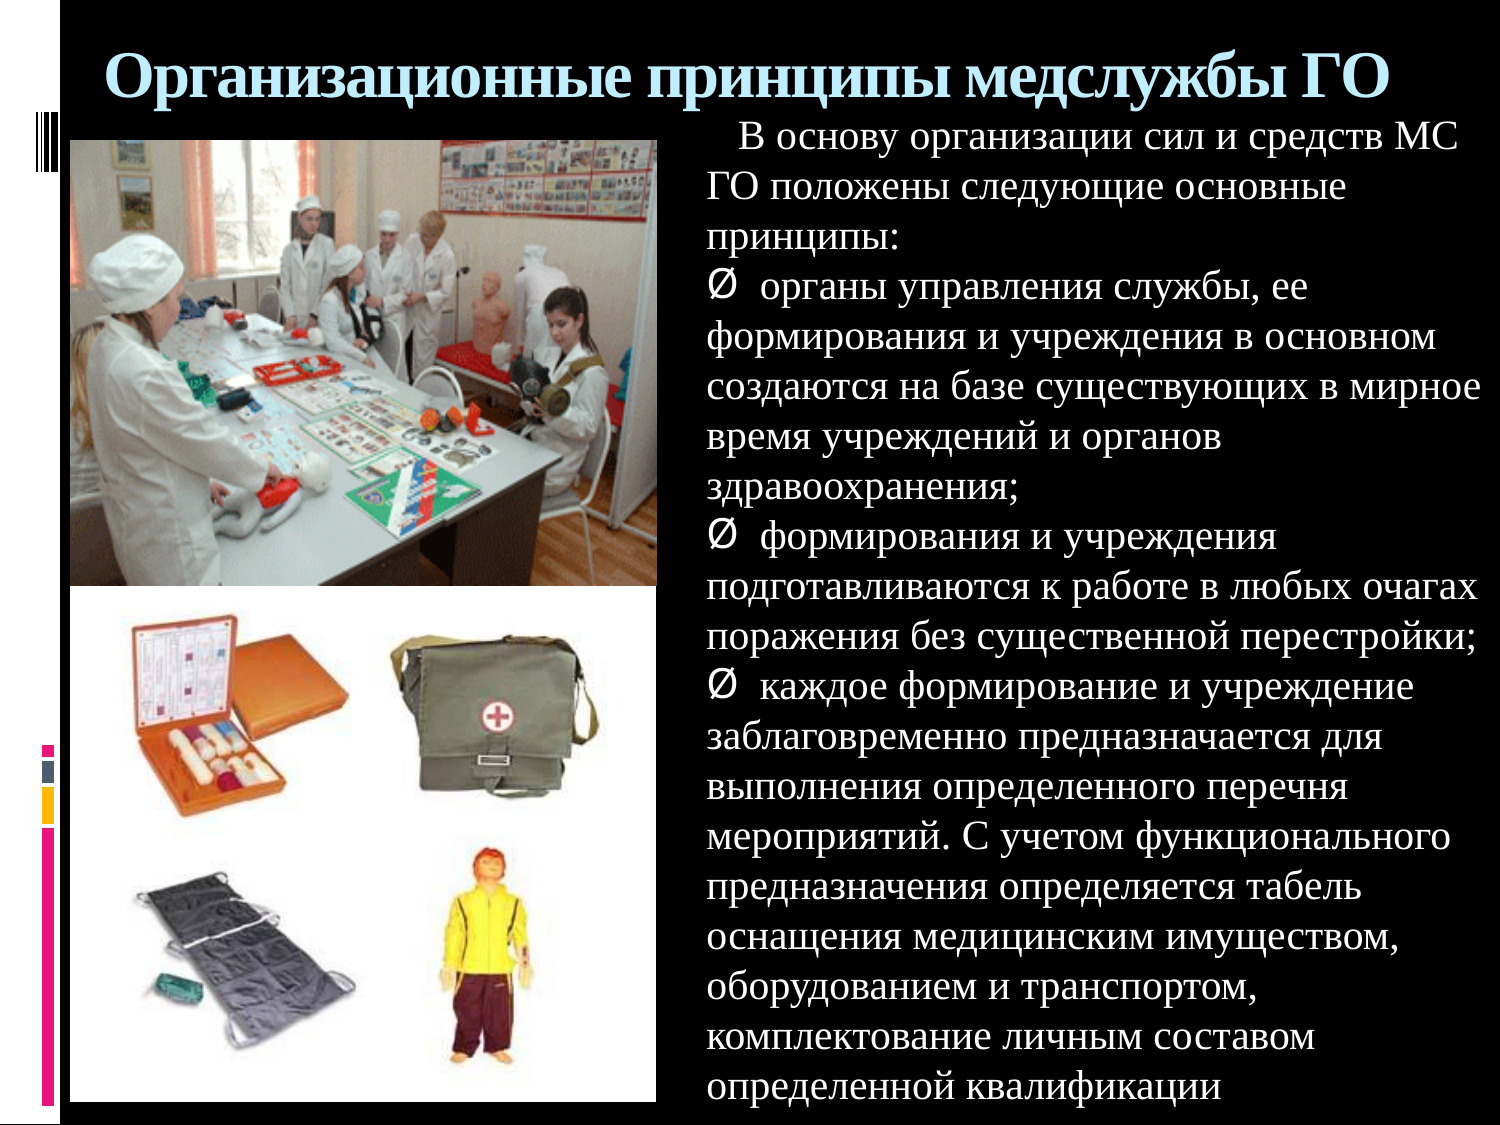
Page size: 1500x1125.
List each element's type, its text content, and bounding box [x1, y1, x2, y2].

picture [70, 140, 657, 1102]
text_box В основу организации сил и средств МС ГО положены следующие основные принципы: органы управления службы, ее формирования и учреждения в основном создаются на базе существующих в мирное время учреждений и органов здравоохранения; формирования и учреждения подготавливаются к работе в любых очагах поражения без существенной перестройки; каждое формирование и учреждение заблаговременно предназначается для выполнения определенного перечня мероприятий. С учетом функционального предназначения определяется табель оснащения медицинским имуществом, оборудованием и транспортом, комплектование личным составом определенной квалификации [691, 99, 1500, 1125]
title Организационные принципы медслужбы ГО [70, 23, 1426, 127]
